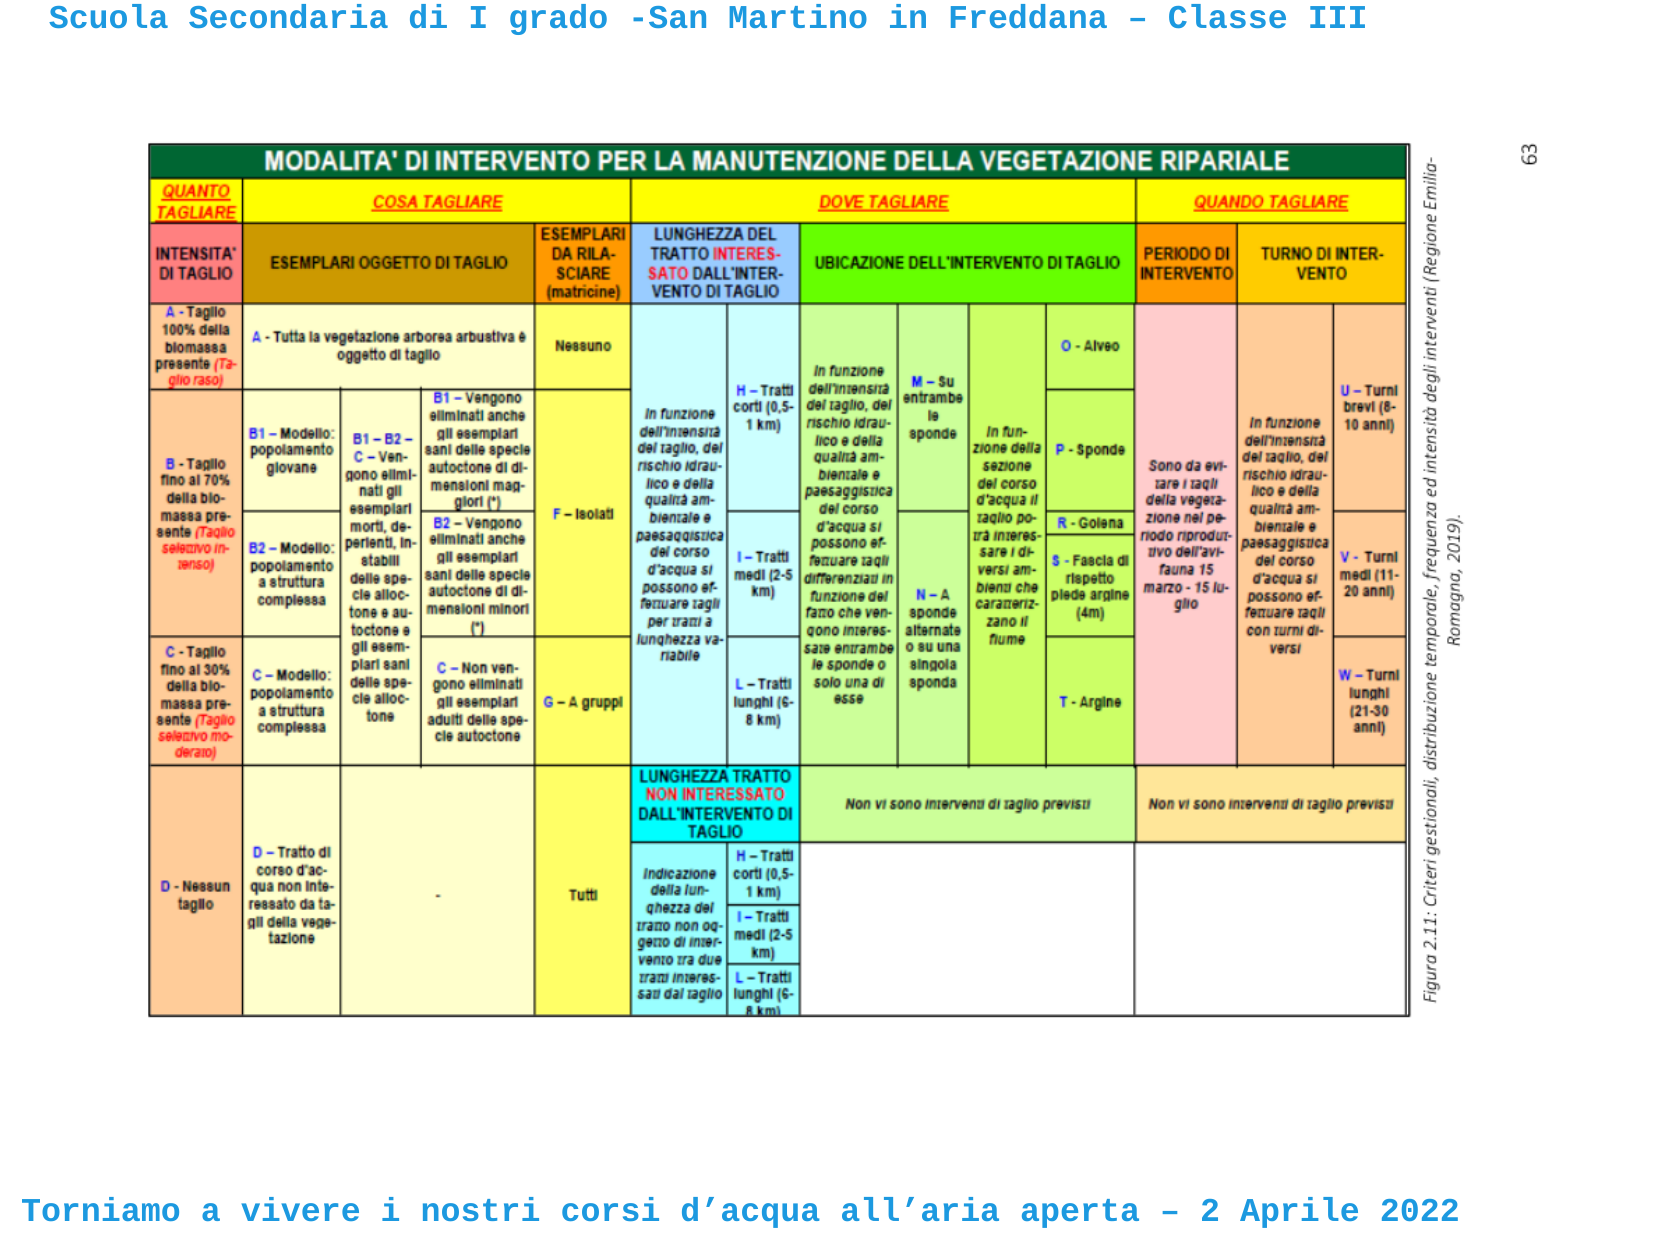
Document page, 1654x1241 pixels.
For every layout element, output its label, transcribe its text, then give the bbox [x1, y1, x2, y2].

text_box [129, 248, 795, 712]
picture [9, 6, 1641, 1158]
text_box Torniamo a vivere i nostri corsi d’acqua all’aria aperta – 2 Aprile 2022 [5, 1179, 1477, 1241]
text_box Scuola Secondaria di I grado -San Martino in Freddana – Classe III [5, 3, 1412, 37]
